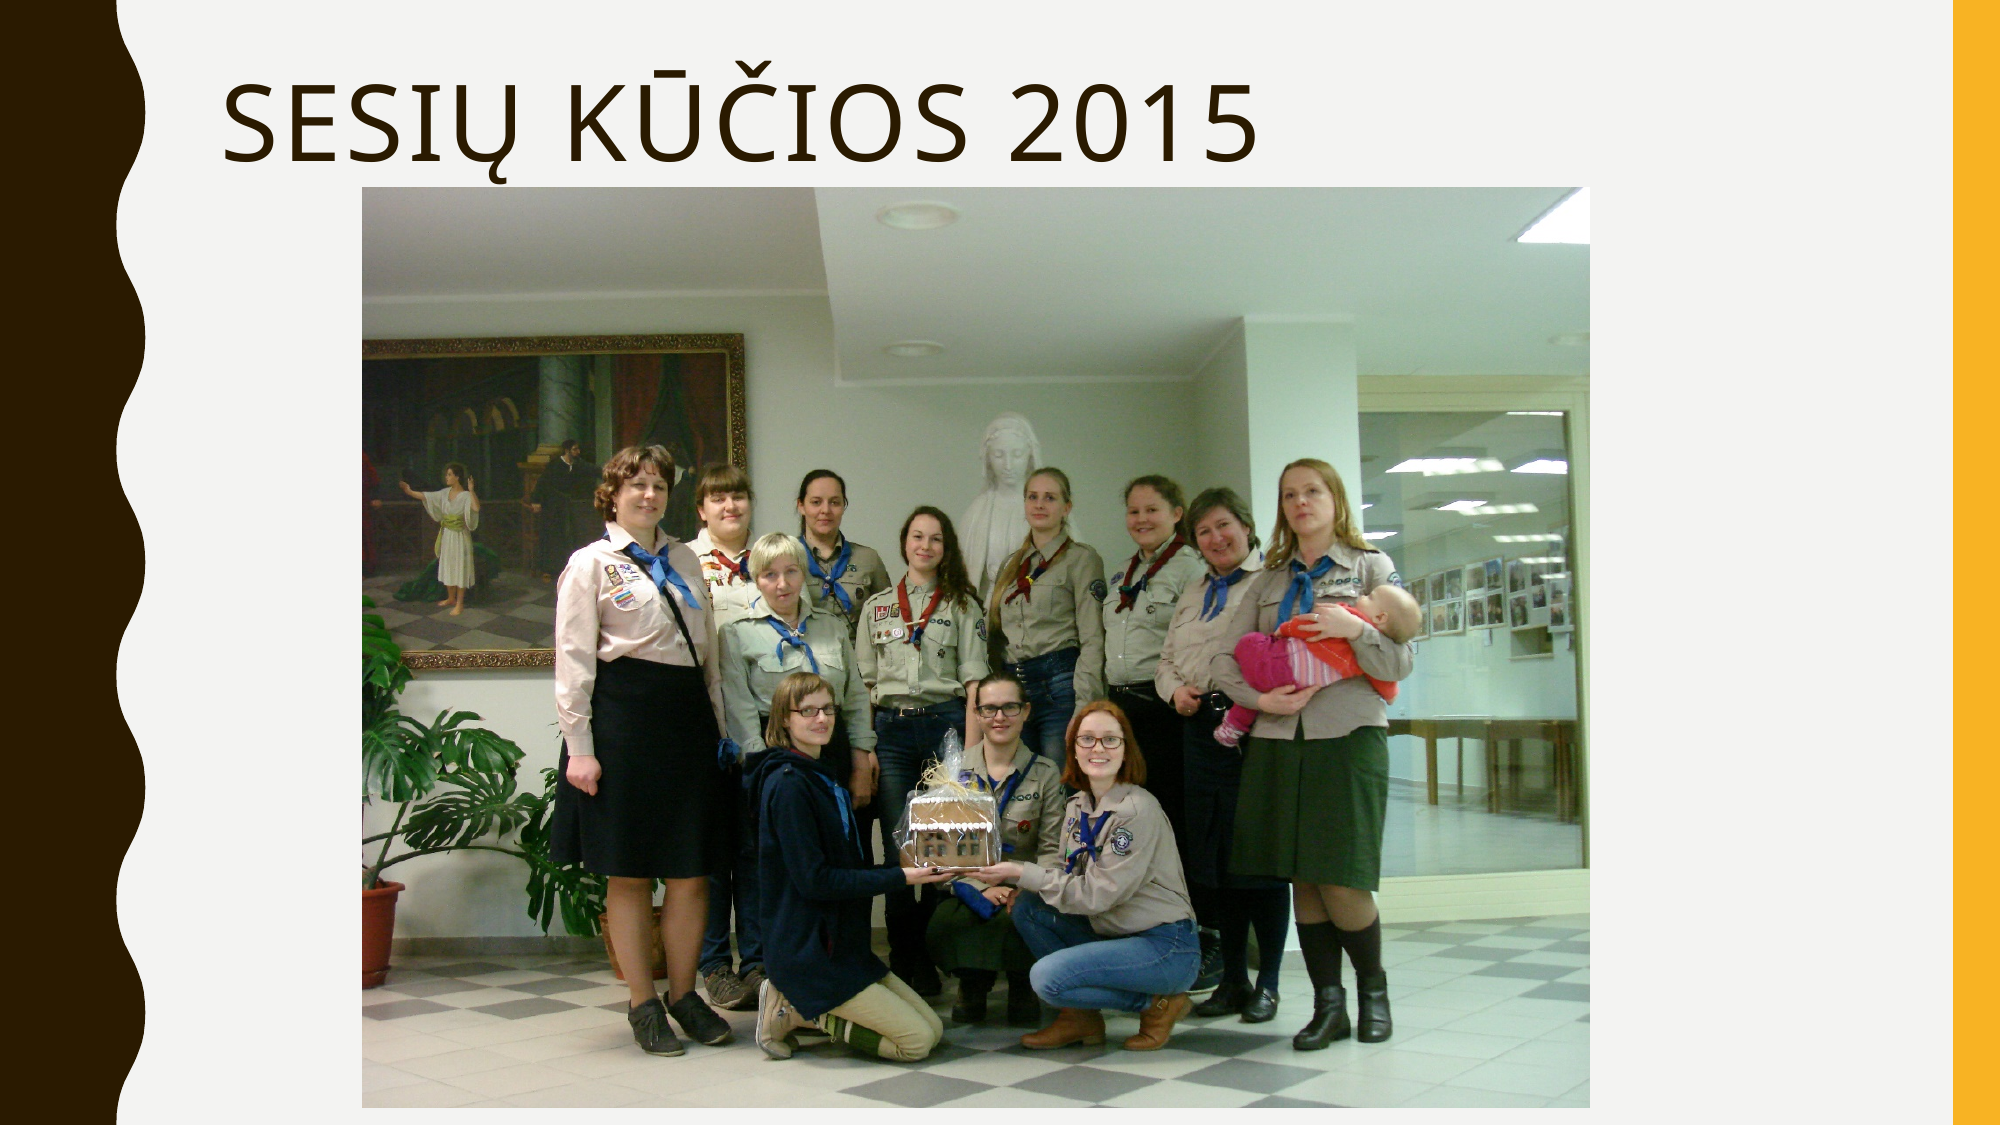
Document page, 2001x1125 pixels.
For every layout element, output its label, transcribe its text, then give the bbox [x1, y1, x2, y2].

picture [362, 187, 1590, 1108]
title Sesių Kūčios 2015 [205, 62, 1876, 308]
